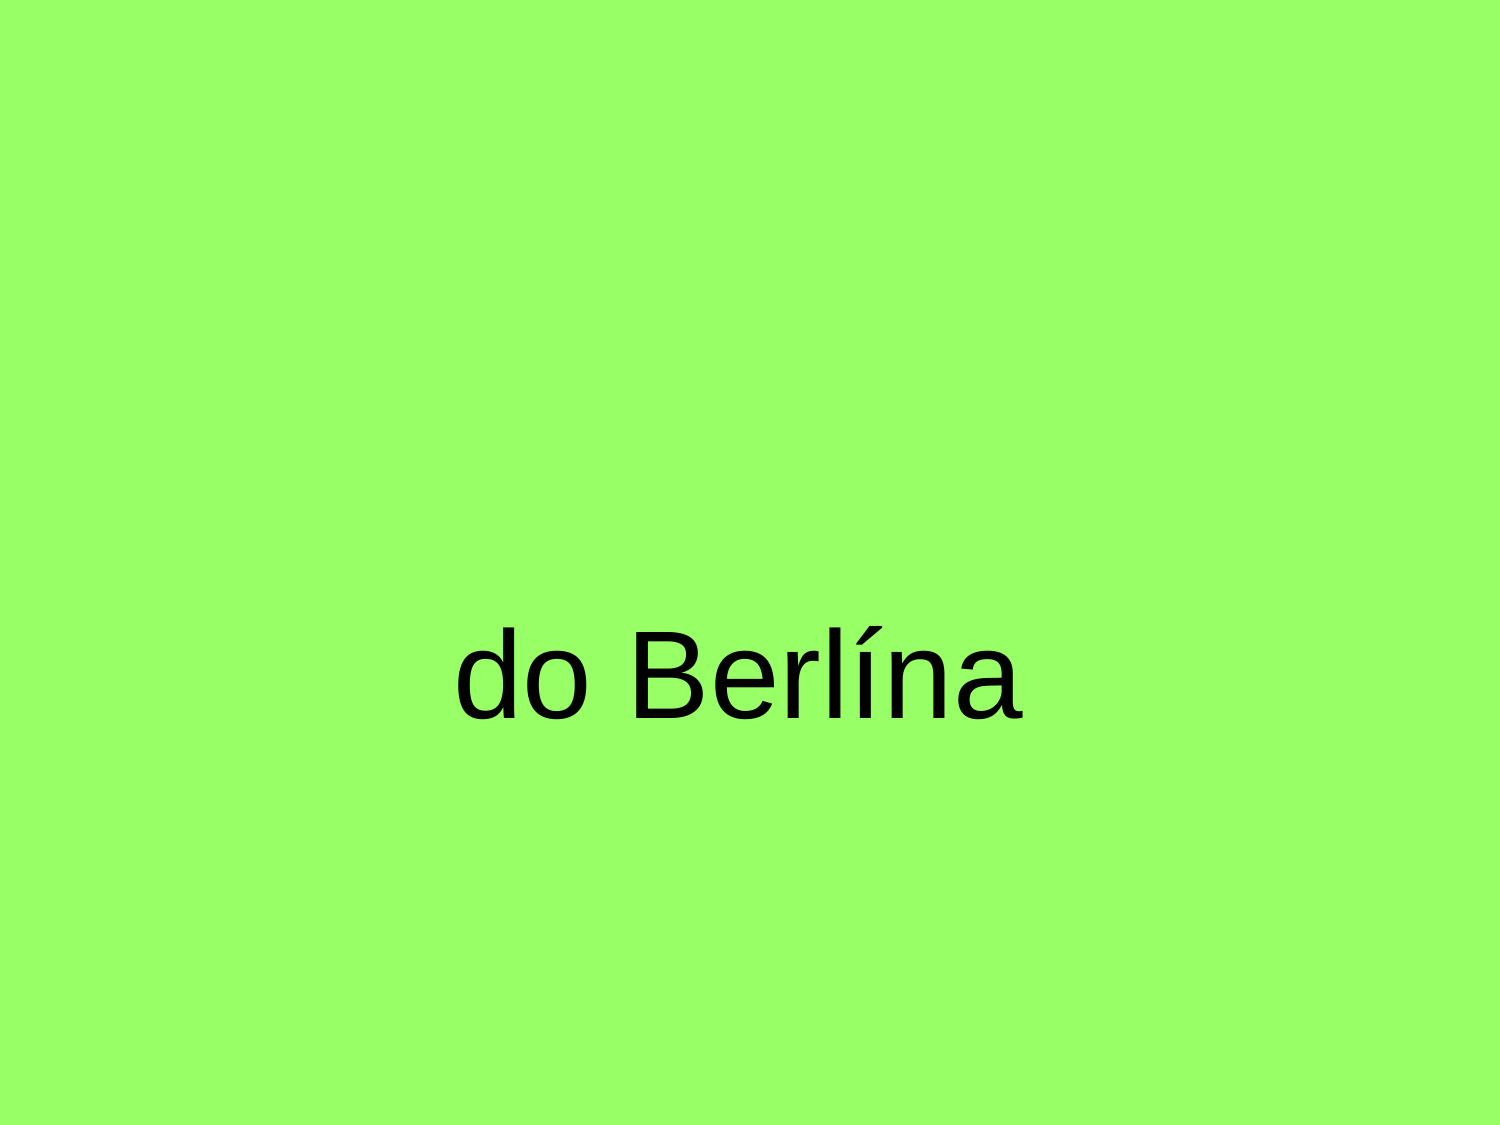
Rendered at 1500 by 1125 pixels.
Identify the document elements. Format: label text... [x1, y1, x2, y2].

subtitle do Berlína [76, 586, 1400, 921]
